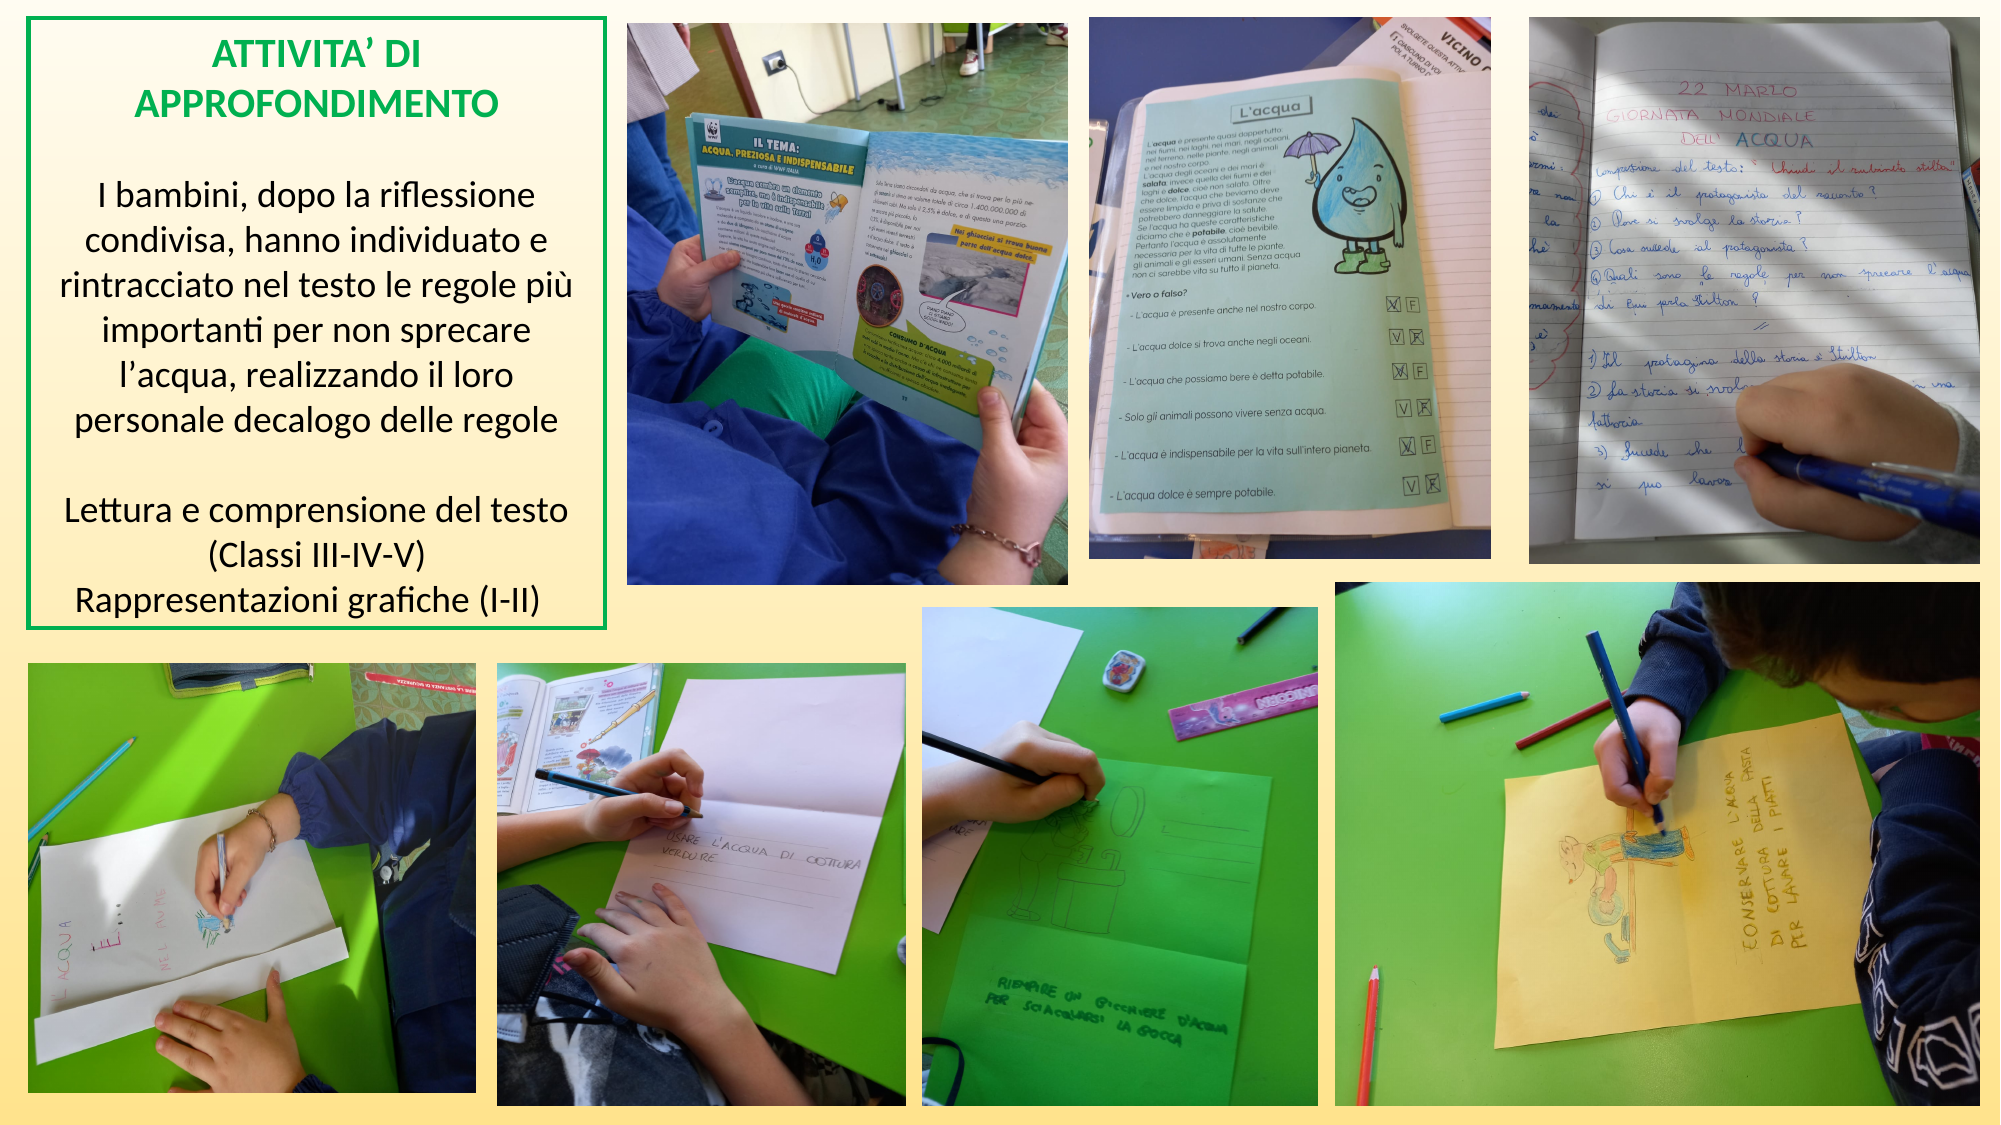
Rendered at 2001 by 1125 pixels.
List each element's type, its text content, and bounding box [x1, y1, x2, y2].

picture [627, 23, 1068, 585]
picture [497, 663, 906, 1106]
picture [28, 663, 476, 1093]
text_box ATTIVITA’ DI APPROFONDIMENTO I bambini, dopo la riflessione condivisa, hanno individuato e rintracciato nel testo le regole più importanti per non sprecare l’acqua, realizzando il loro personale decalogo delle regole Lettura e comprensione del testo (Classi III-IV-V) Rappresentazioni grafiche (I-II) [29, 18, 605, 628]
picture [1529, 17, 1980, 564]
picture [1089, 17, 1491, 559]
picture [922, 607, 1318, 1106]
picture [1335, 582, 1980, 1106]
